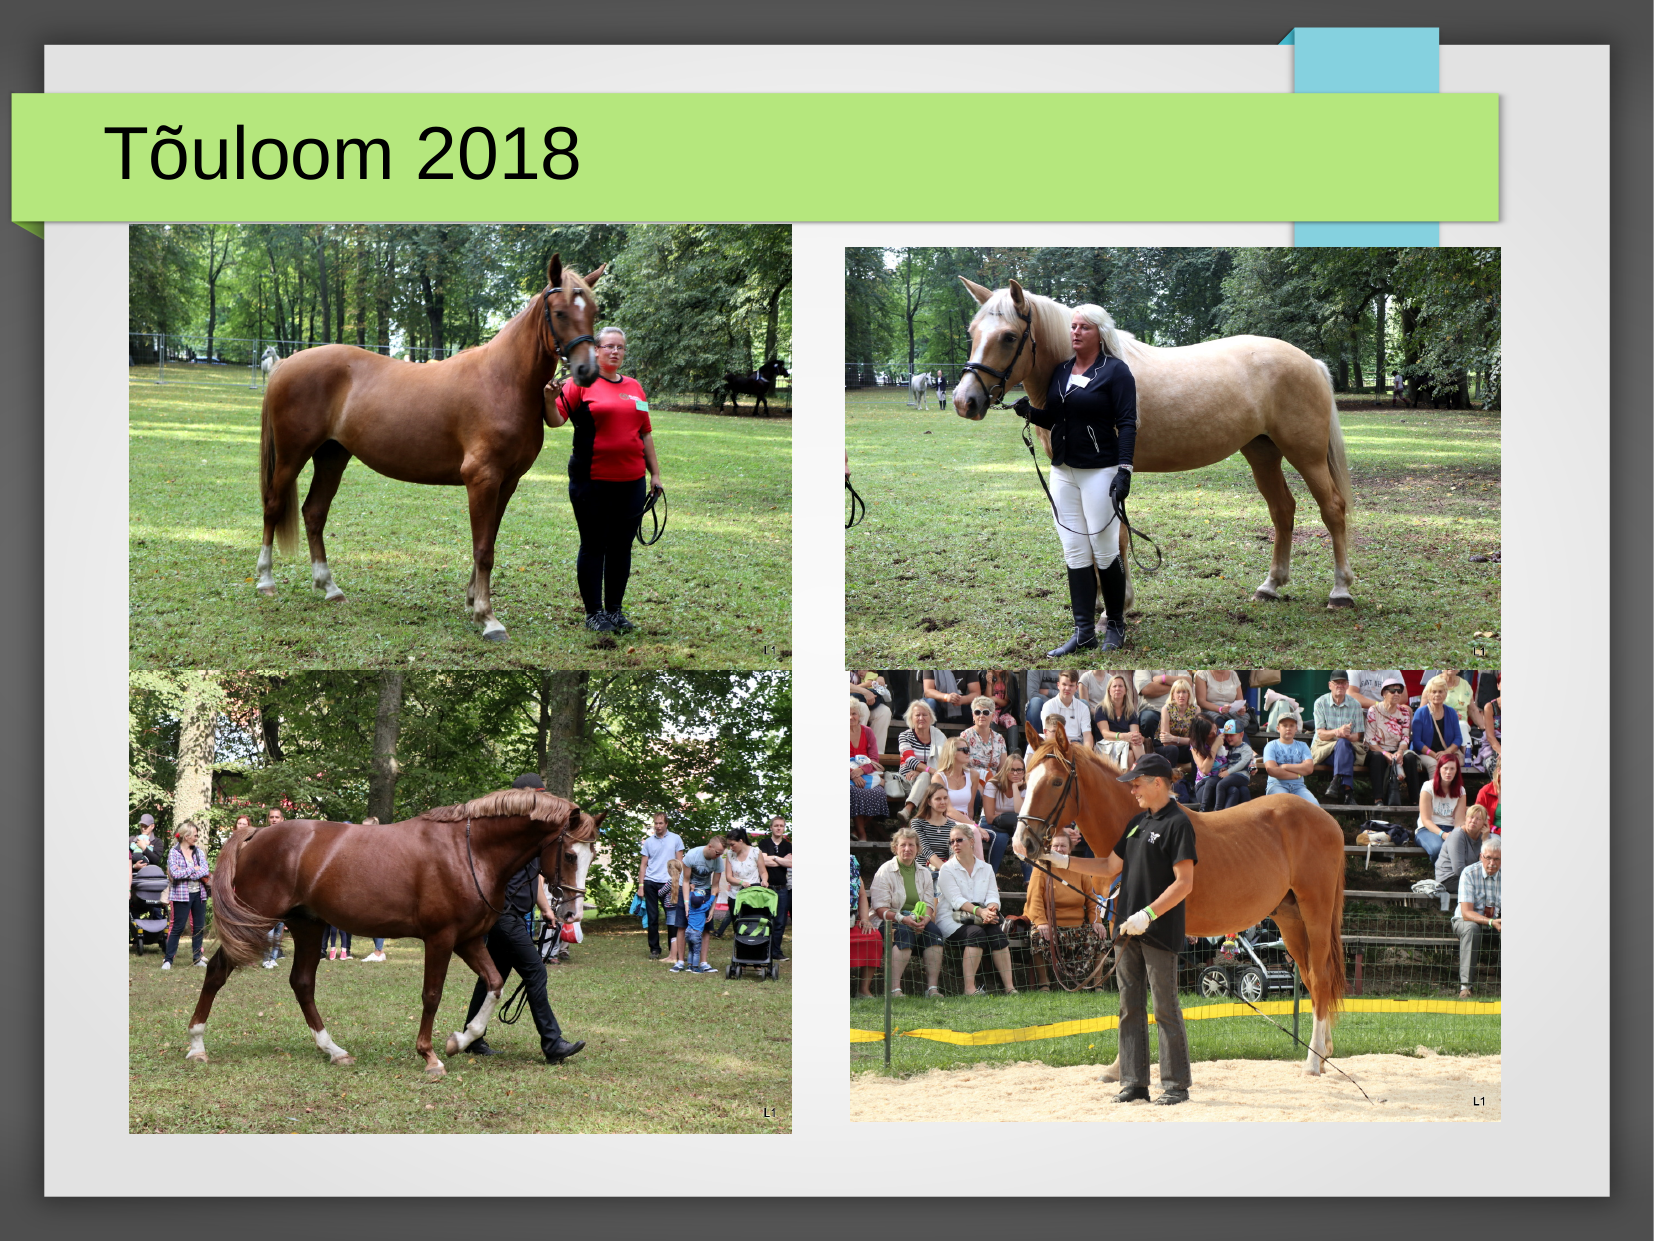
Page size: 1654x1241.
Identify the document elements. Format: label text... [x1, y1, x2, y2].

picture [0, 0, 1654, 1241]
title Tõuloom 2018 [82, 94, 1264, 213]
